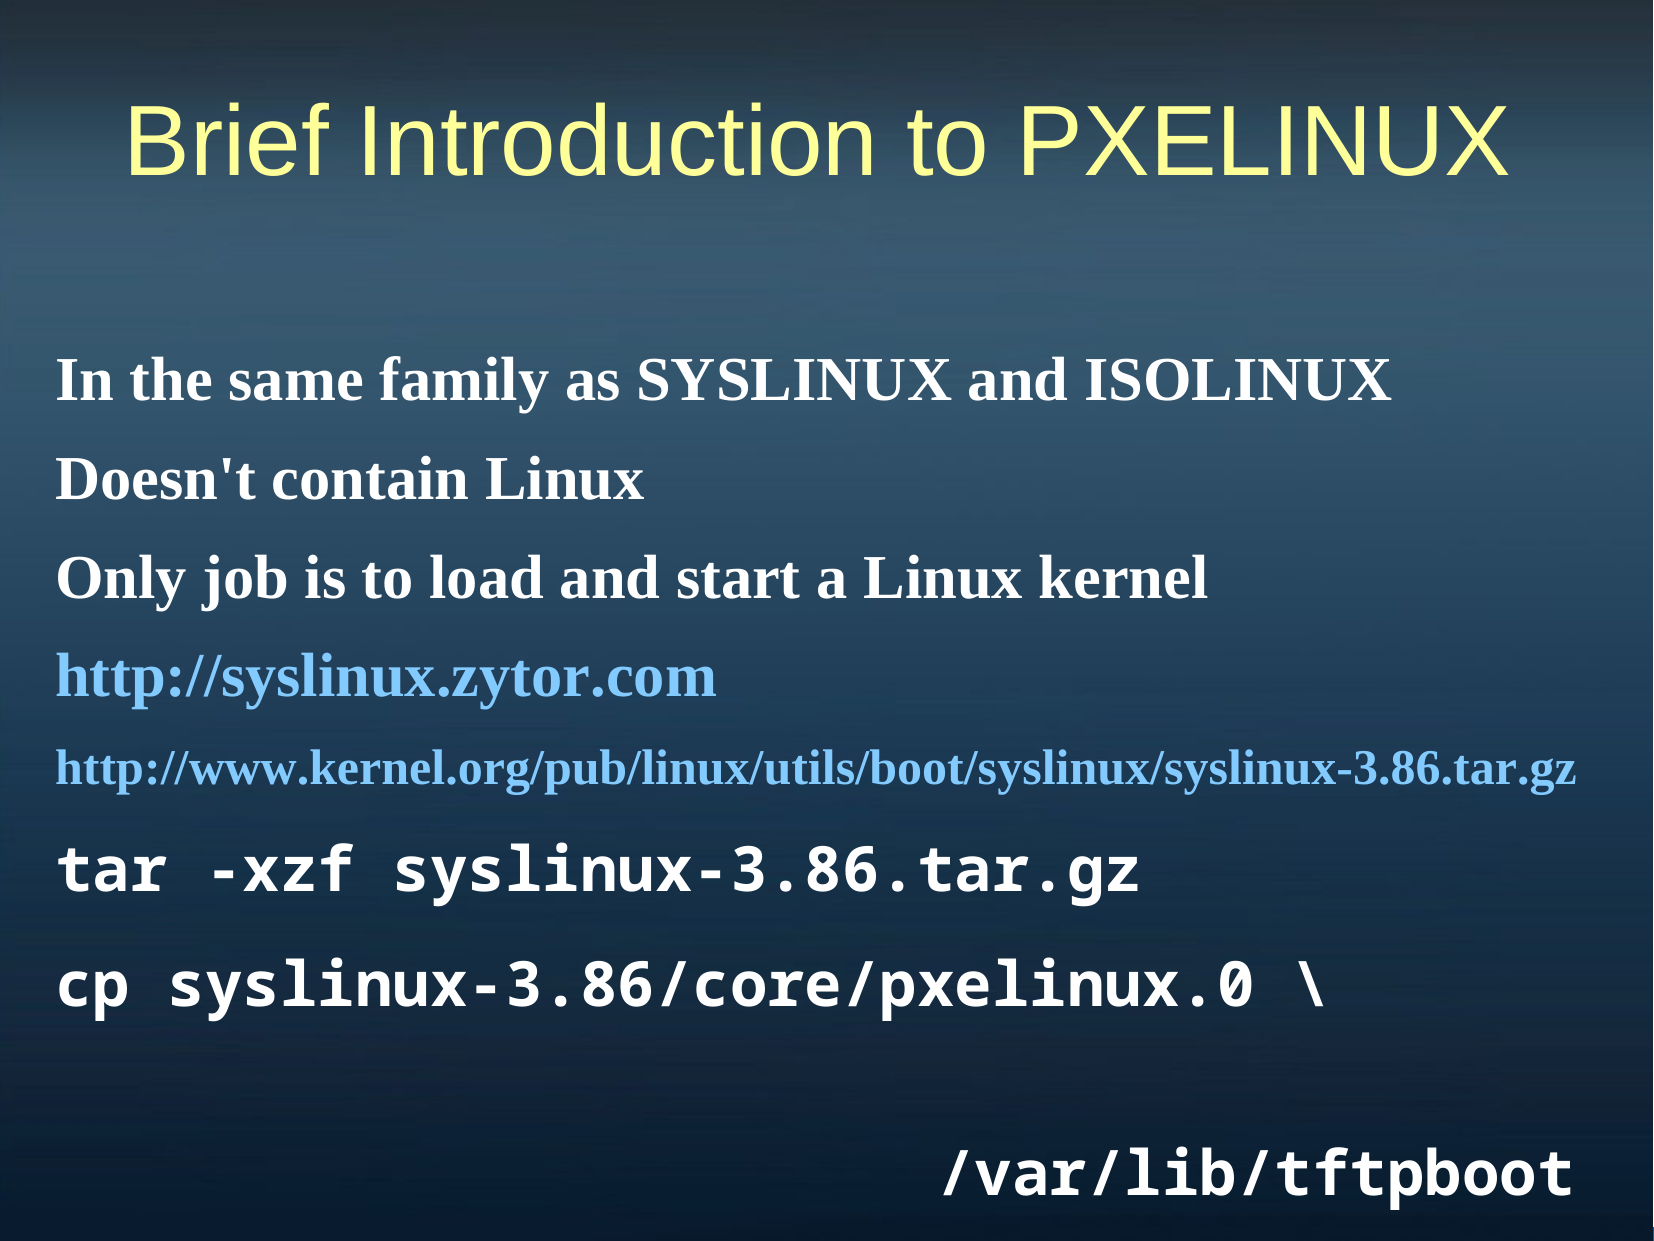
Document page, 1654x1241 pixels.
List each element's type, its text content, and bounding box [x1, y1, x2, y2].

text_box /var/lib/tftpboot [937, 1128, 1576, 1201]
picture [0, 0, 1653, 1241]
list In the same family as SYSLINUX and ISOLINUX Doesn't contain Linux Only job is to load and start a Linux kernel http://syslinux.zytor.com http://www.kernel.org/pub/linux/utils/boot/syslinux/syslinux-3.86.tar.gz tar -xzf syslinux-3.86.tar.gz cp syslinux-3.86/core/pxelinux.0 \ [37, 344, 1653, 1116]
title Brief Introduction to PXELINUX [112, 37, 1525, 245]
